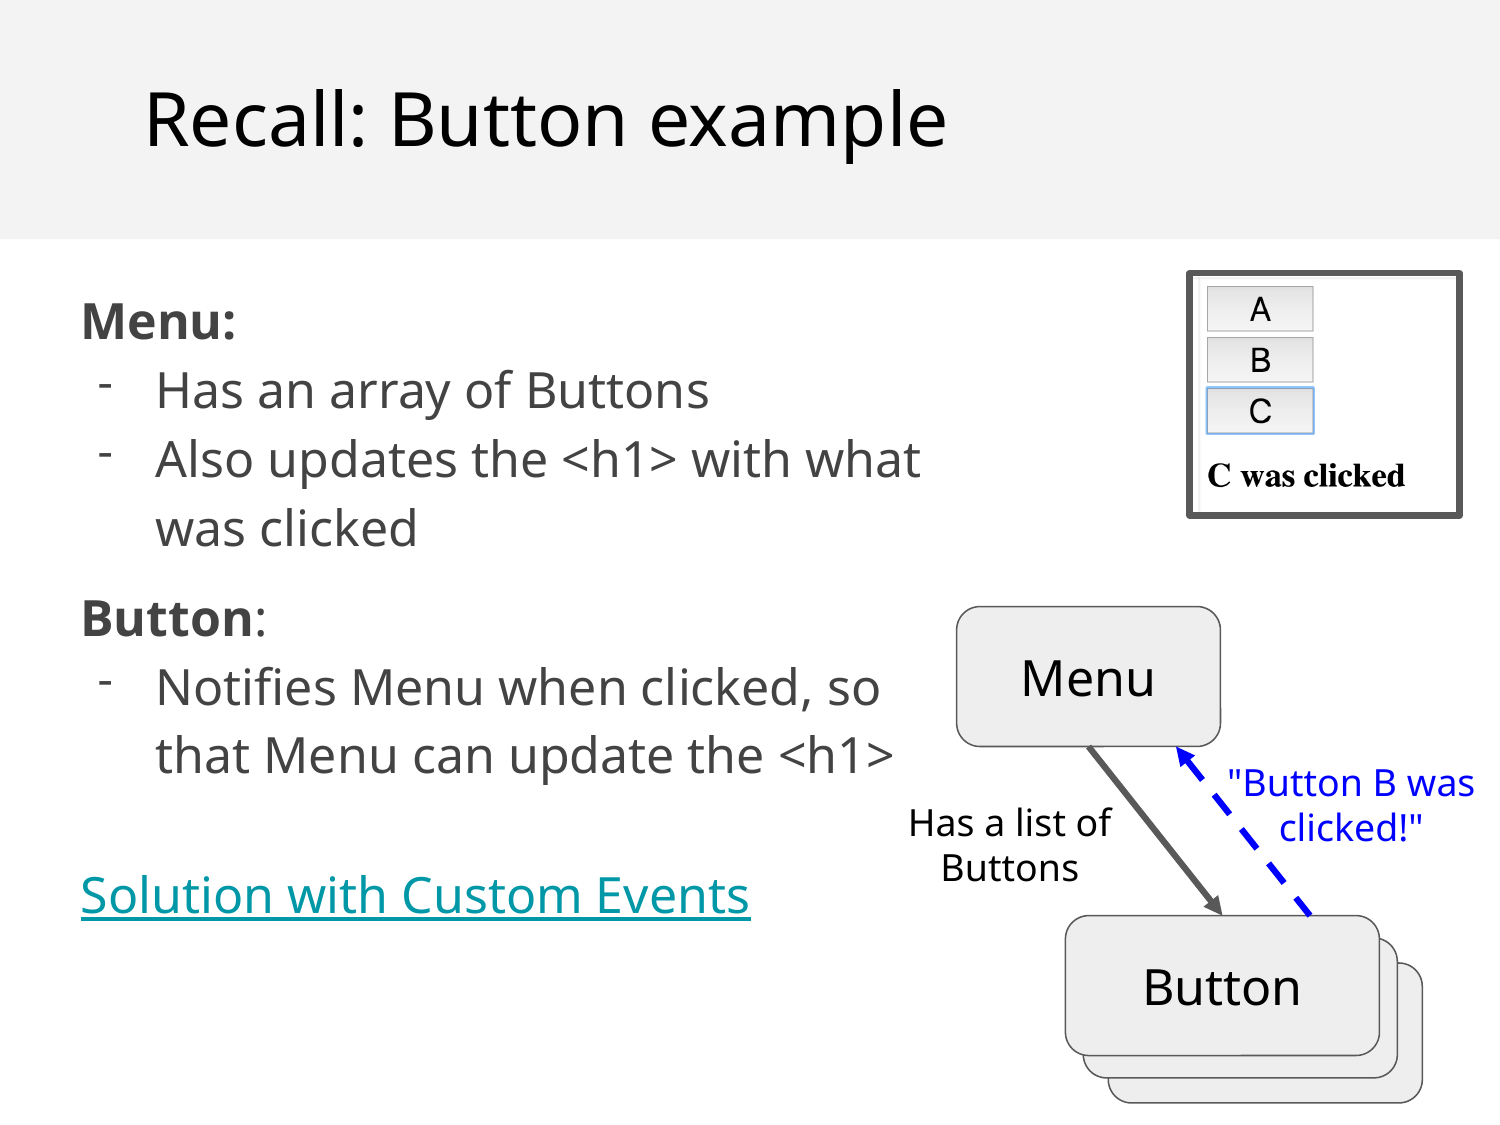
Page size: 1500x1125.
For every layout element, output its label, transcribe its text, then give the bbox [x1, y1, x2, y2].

text_box Button [1108, 963, 1423, 1103]
text_box Menu [956, 606, 1221, 747]
text_box Button [1065, 915, 1380, 1056]
list Menu: Has an array of Buttons Also updates the <h1> with what was clicked Button: Notifies Menu when clicked, so that Menu can update the <h1> Solution with Custom Events [65, 265, 987, 1054]
text_box Button [1083, 938, 1398, 1078]
title Recall: Button example [128, 56, 1372, 183]
picture [1192, 276, 1457, 513]
text_box Has a list of Buttons [853, 784, 1167, 854]
text_box "Button B was clicked!" [1194, 744, 1500, 814]
